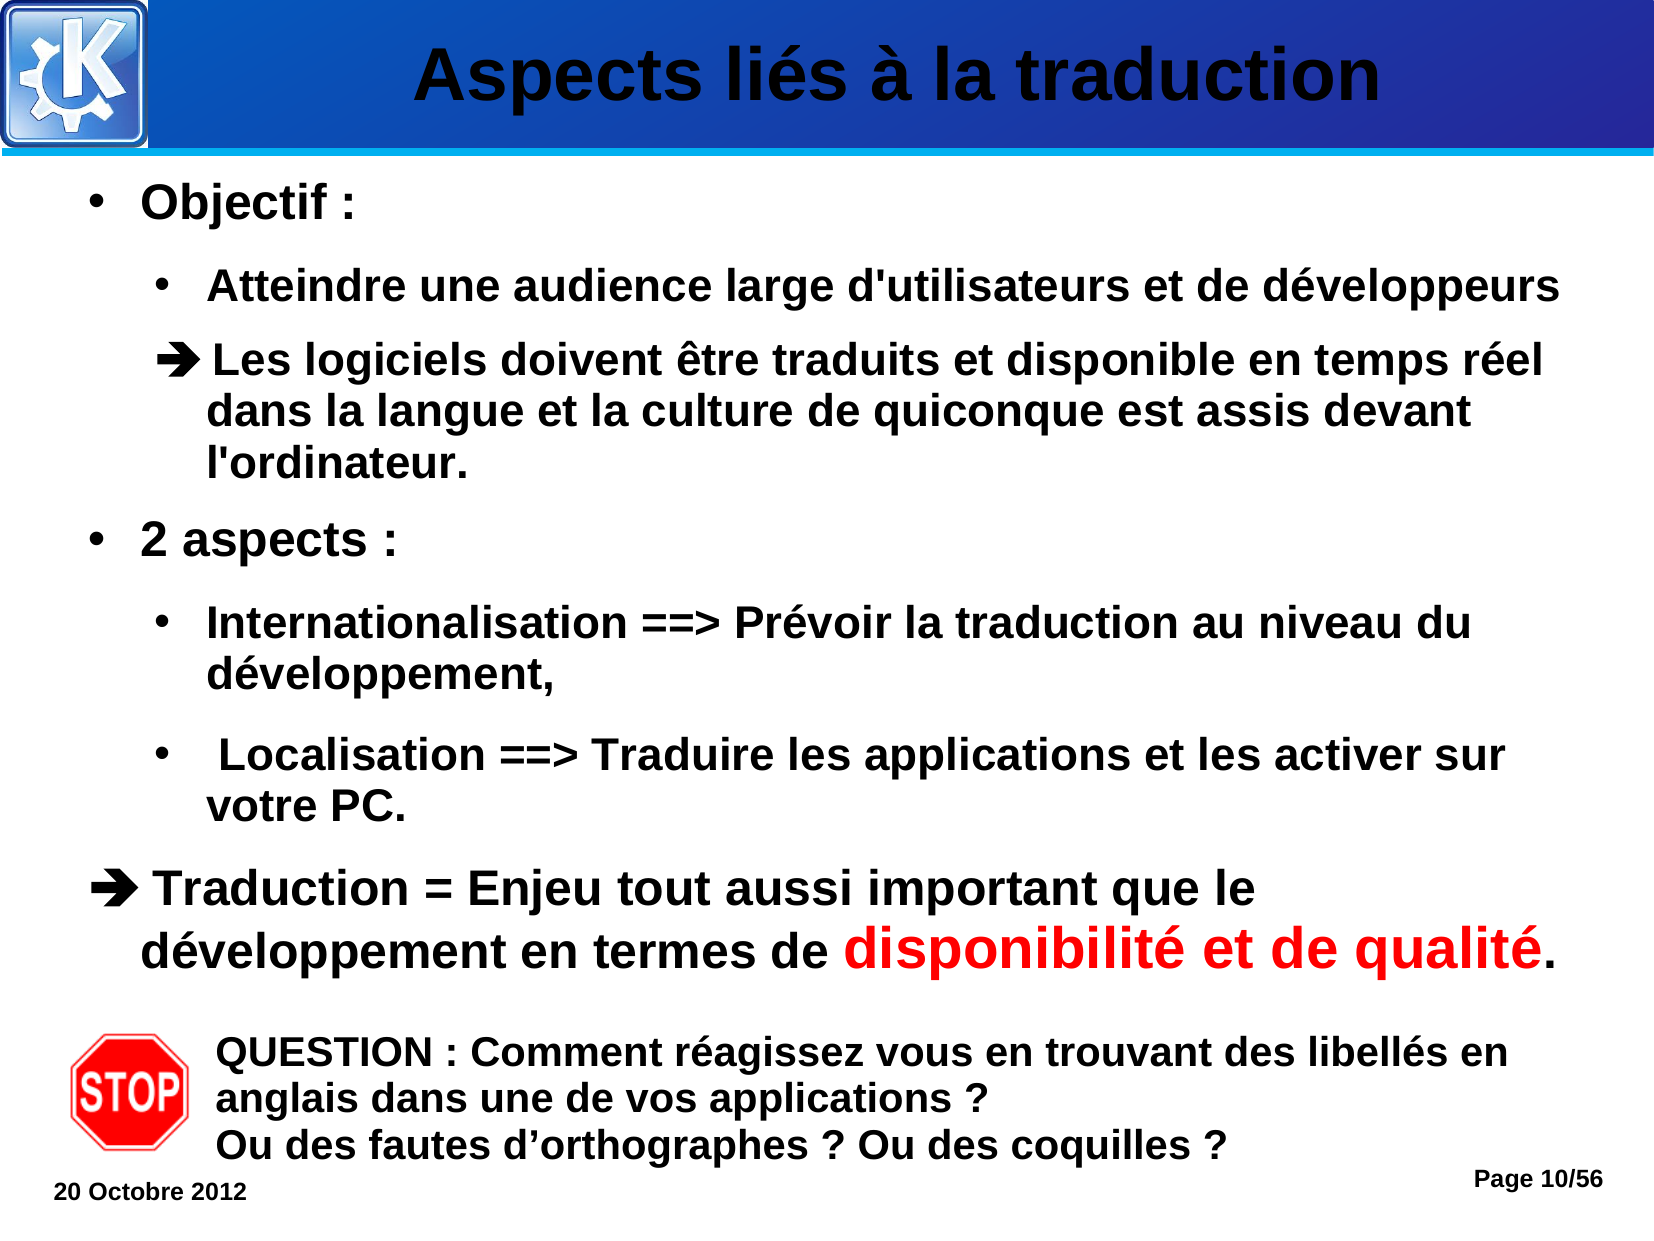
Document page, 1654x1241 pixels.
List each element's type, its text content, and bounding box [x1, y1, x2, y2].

text_box QUESTION : Comment réagissez vous en trouvant des libellés en anglais dans une de vos applications ? Ou des fautes d’orthographes ? Ou des coquilles ? [200, 1021, 1595, 1177]
picture [70, 1033, 190, 1152]
text_box Objectif : Atteindre une audience large d'utilisateurs et de développeurs  Les logiciels doivent être traduits et disponible en temps réel dans la langue et la culture de quiconque est assis devant l'ordinateur. 2 aspects : Internationalisation ==> Prévoir la traduction au niveau du développement, Localisation ==> Traduire les applications et les activer sur votre PC.  Traduction = Enjeu tout aussi important que le développement en termes de disponibilité et de qualité. [70, 171, 1595, 1022]
picture [0, 0, 141, 148]
text_box Aspects liés à la traduction [141, 0, 1654, 148]
